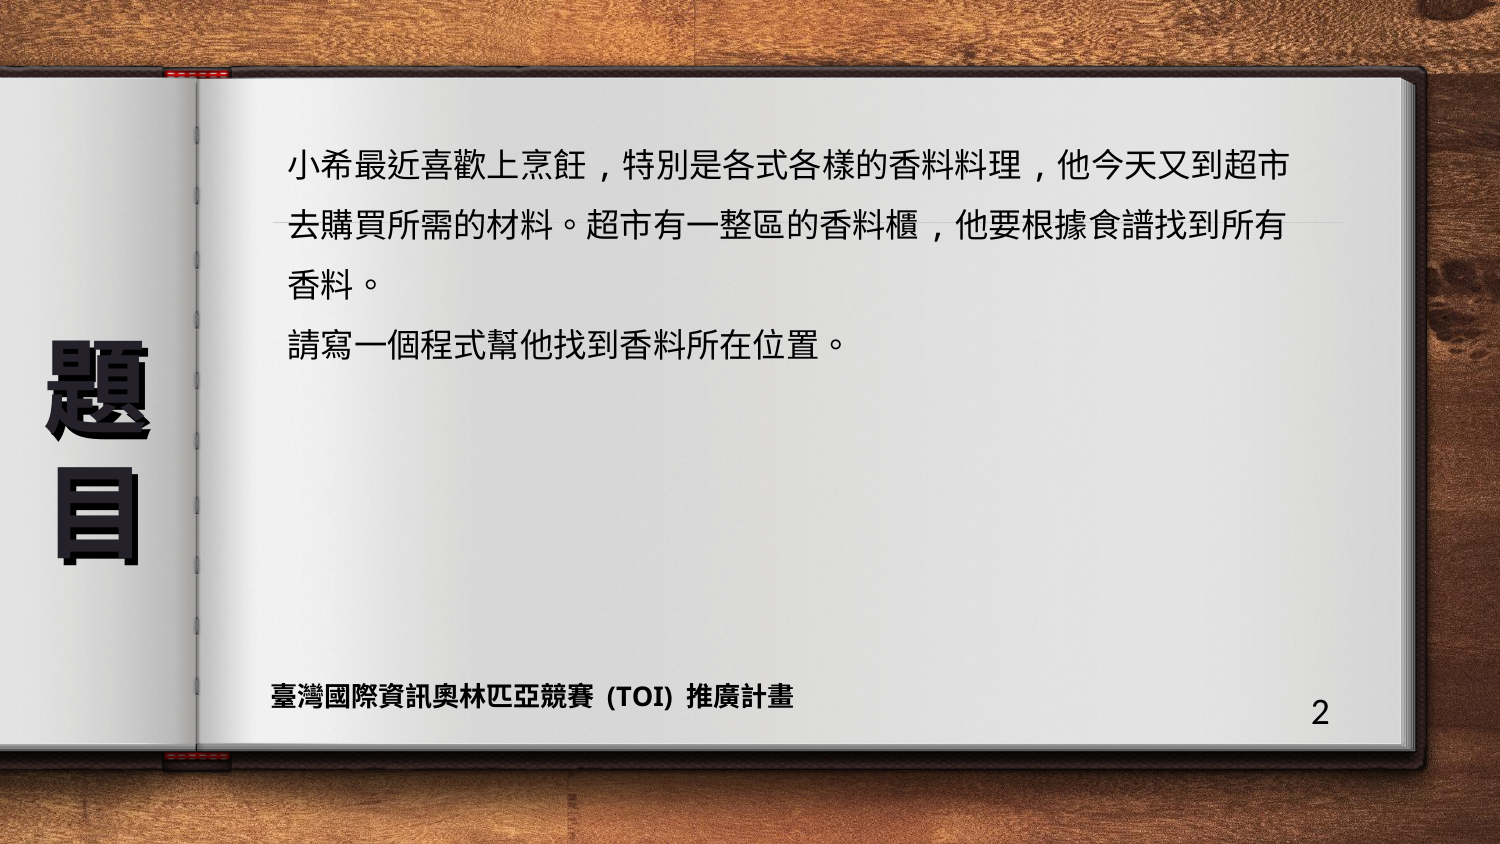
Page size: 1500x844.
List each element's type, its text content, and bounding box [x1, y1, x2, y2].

text_box 2 [1295, 672, 1386, 737]
text_box 小希最近喜歡上烹飪,特別是各式各樣的香料料理,他今天又到超市去購買所需的材料。超市有一整區的香料櫃,他要根據食譜找到所有香料。 請寫一個程式幫他找到香料所在位置。 [273, 117, 1307, 372]
title 題 目 [28, 306, 210, 552]
